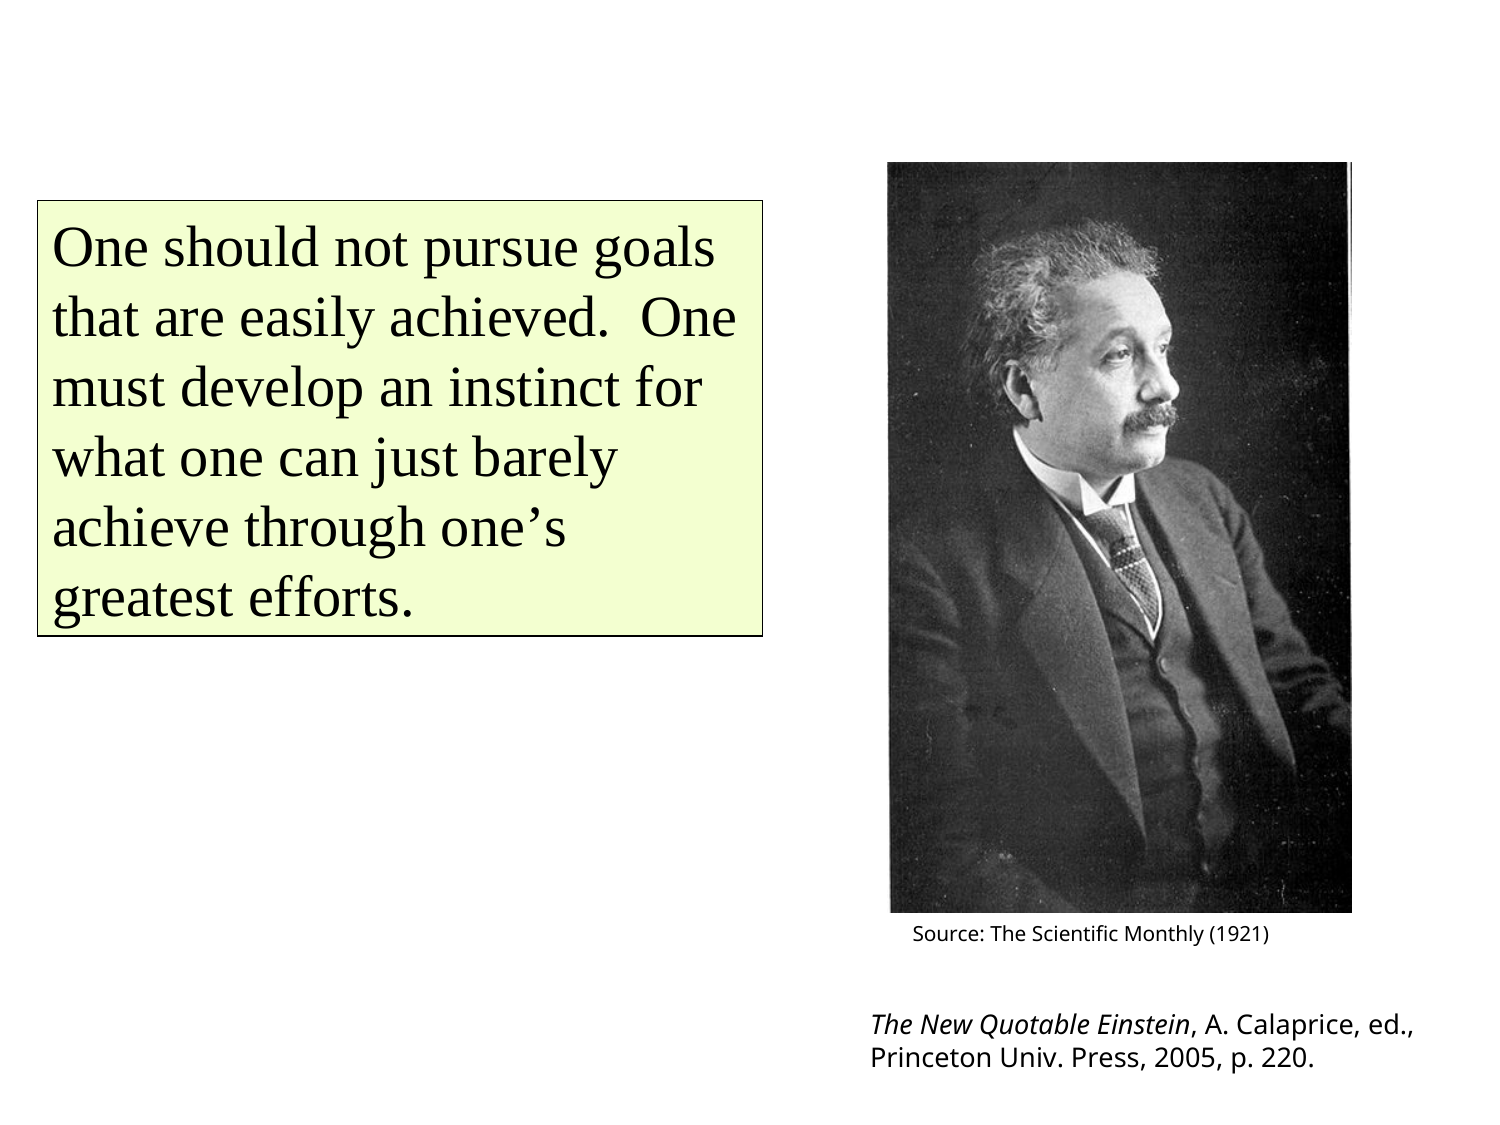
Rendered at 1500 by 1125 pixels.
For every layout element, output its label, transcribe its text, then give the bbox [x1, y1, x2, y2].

text_box One should not pursue goals that are easily achieved. One must develop an instinct for what one can just barely achieve through one’s greatest efforts. [37, 200, 763, 636]
text_box The New Quotable Einstein, A. Calaprice, ed., Princeton Univ. Press, 2005, p. 220. [855, 999, 1437, 1081]
text_box Source: The Scientific Monthly (1921) [897, 912, 1284, 953]
picture [887, 162, 1352, 913]
